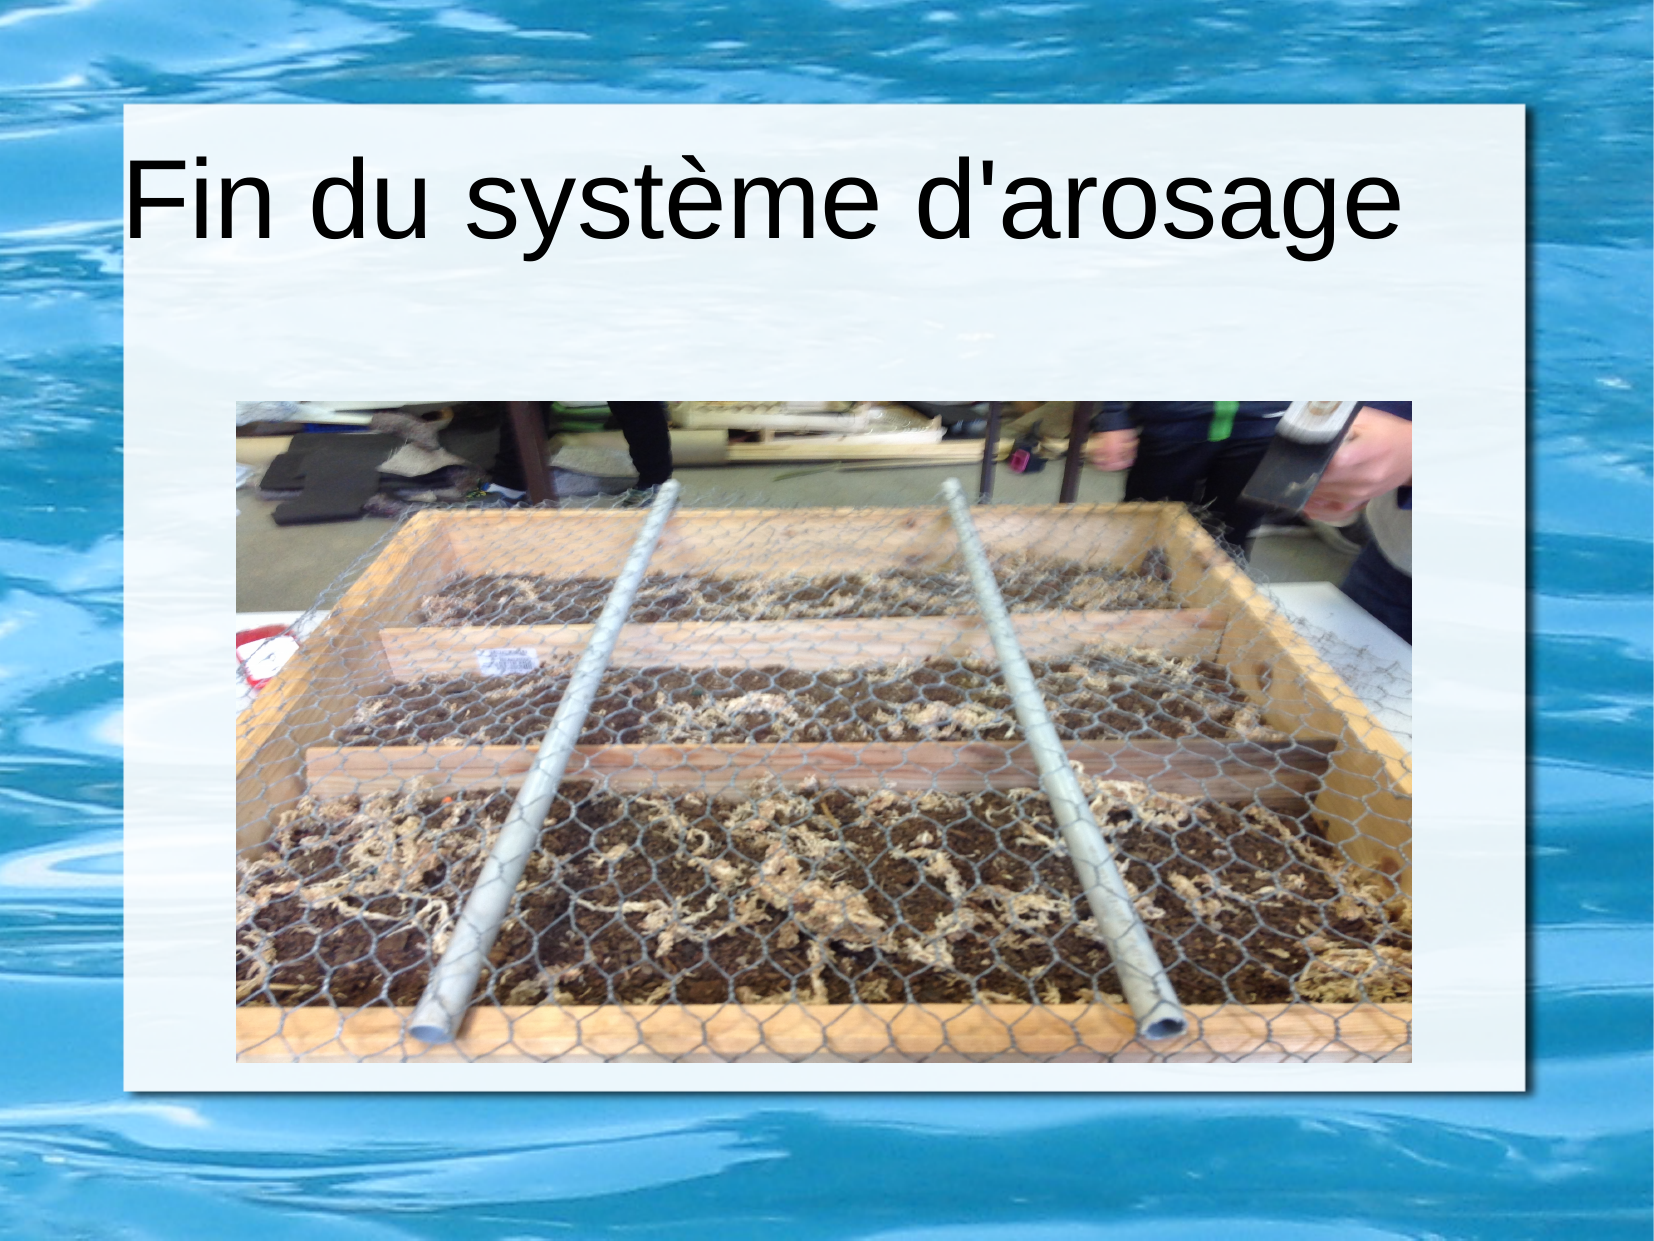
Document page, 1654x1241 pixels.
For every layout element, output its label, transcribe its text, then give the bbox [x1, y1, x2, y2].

picture [0, 0, 1654, 1241]
text_box Fin du système d'arosage [106, 129, 1560, 367]
